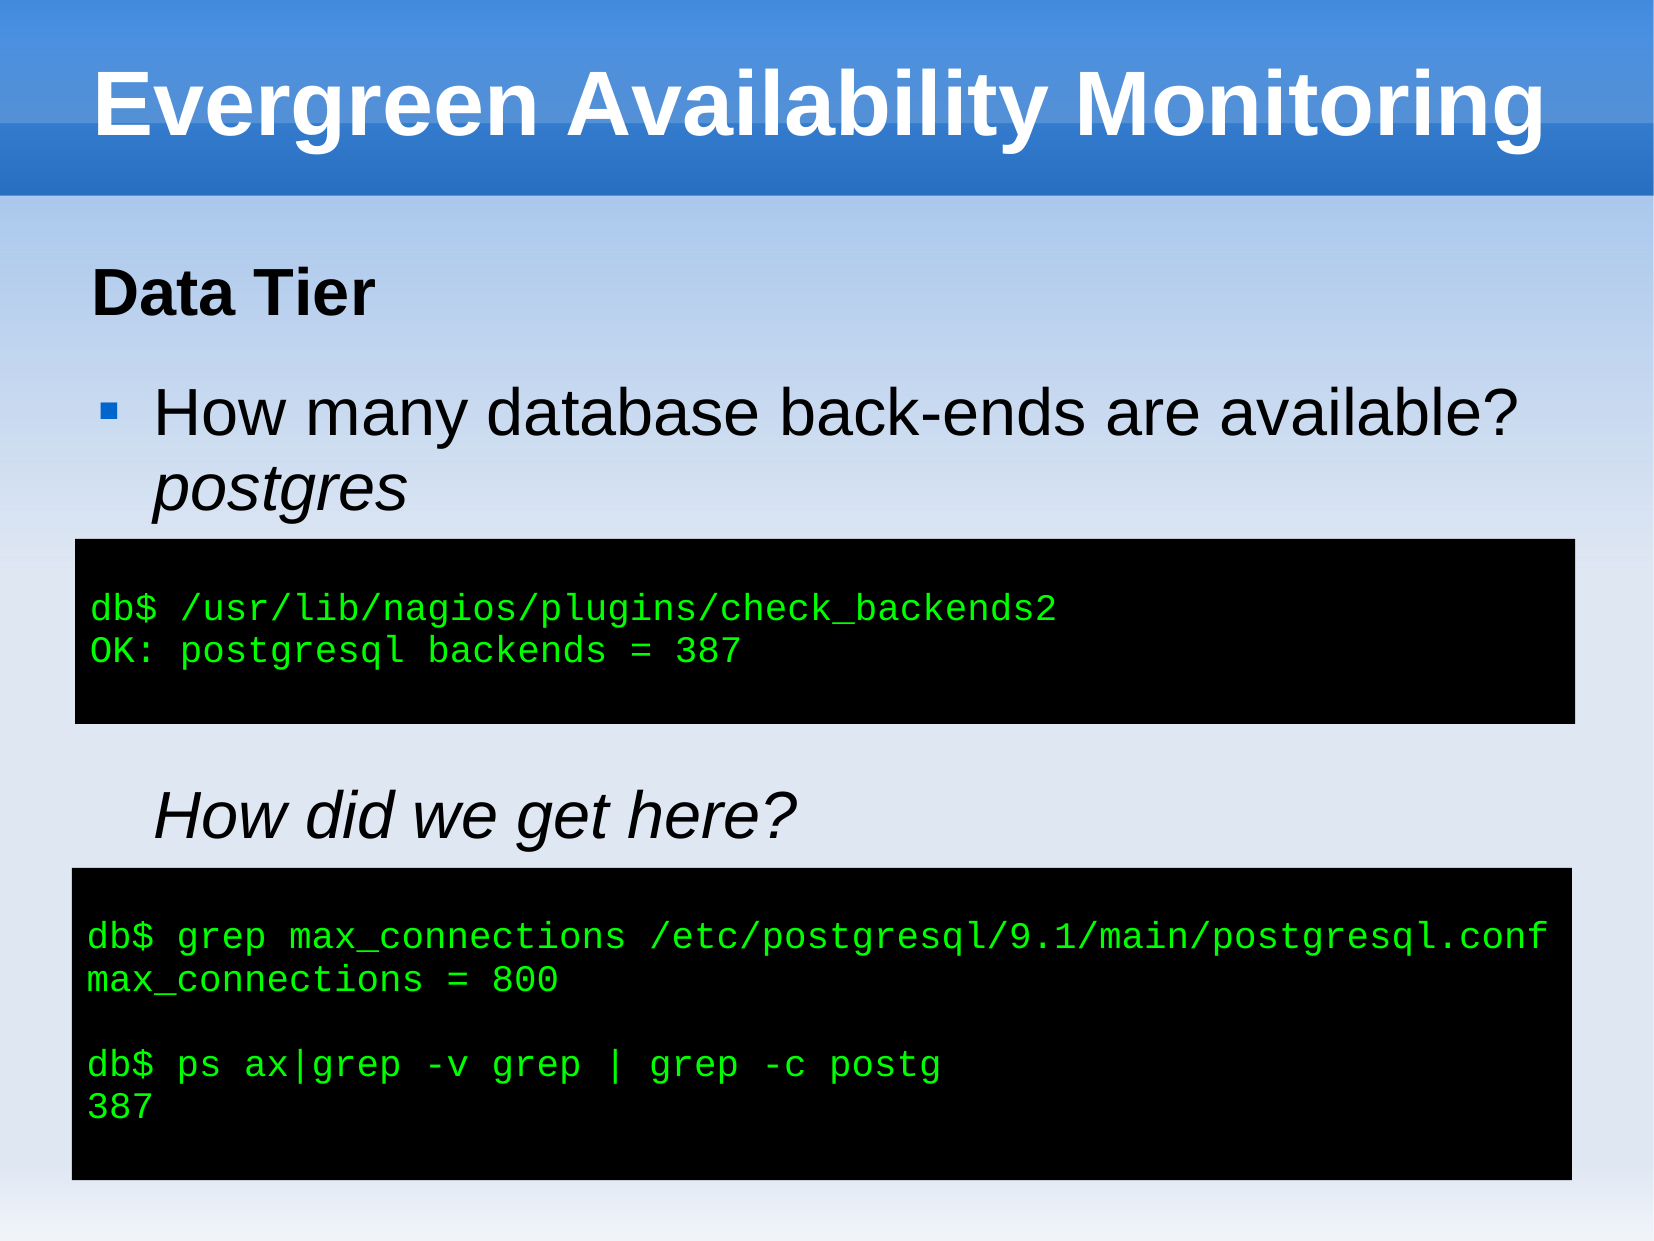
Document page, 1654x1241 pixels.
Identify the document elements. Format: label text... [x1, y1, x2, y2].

text_box Data Tier [76, 247, 393, 338]
list How many database back-ends are available? postgres How did we get here? [82, 375, 1571, 538]
text_box db$ grep max_connections /etc/postgresql/9.1/main/postgresql.conf max_connections = 800 db$ ps ax|grep -v grep | grep -c postg 387 [71, 867, 1572, 1181]
title Evergreen Availability Monitoring [76, 0, 1565, 208]
text_box db$ /usr/lib/nagios/plugins/check_backends2 OK: postgresql backends = 387 [75, 538, 1576, 724]
list How many database back-ends are available? postgres How did we get here? [82, 724, 1571, 867]
picture [0, 0, 1654, 1241]
